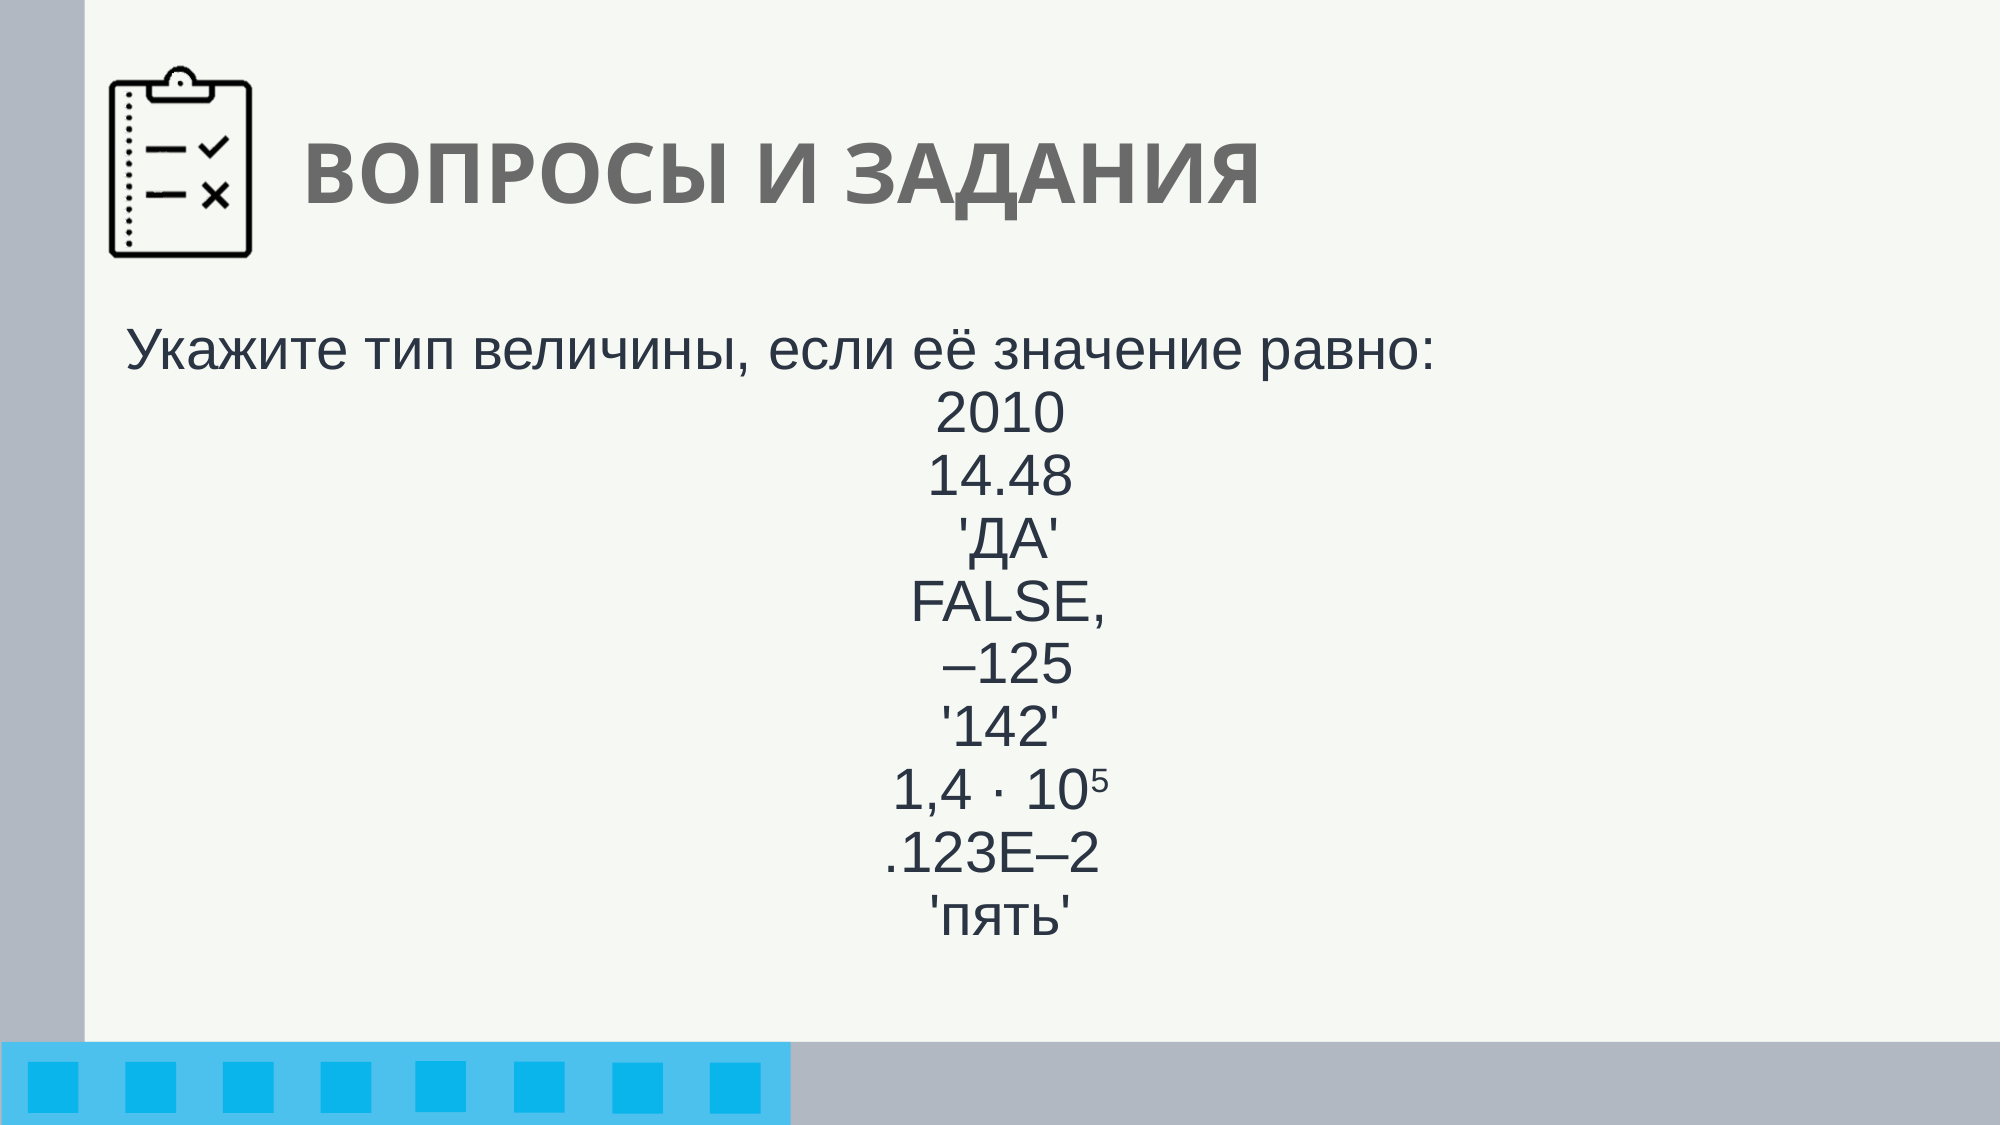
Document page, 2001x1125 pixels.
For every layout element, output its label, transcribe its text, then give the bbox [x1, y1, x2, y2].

list Укажите тип величины, если её значение равно: 2010 14.48 'ДА' FALSE, –125 '142' 1,4 · 105 .123Е–2 'пять' [110, 311, 1892, 1058]
picture [85, 54, 286, 286]
title ВОПРОСЫ И ЗАДАНИЯ [285, 67, 1892, 286]
